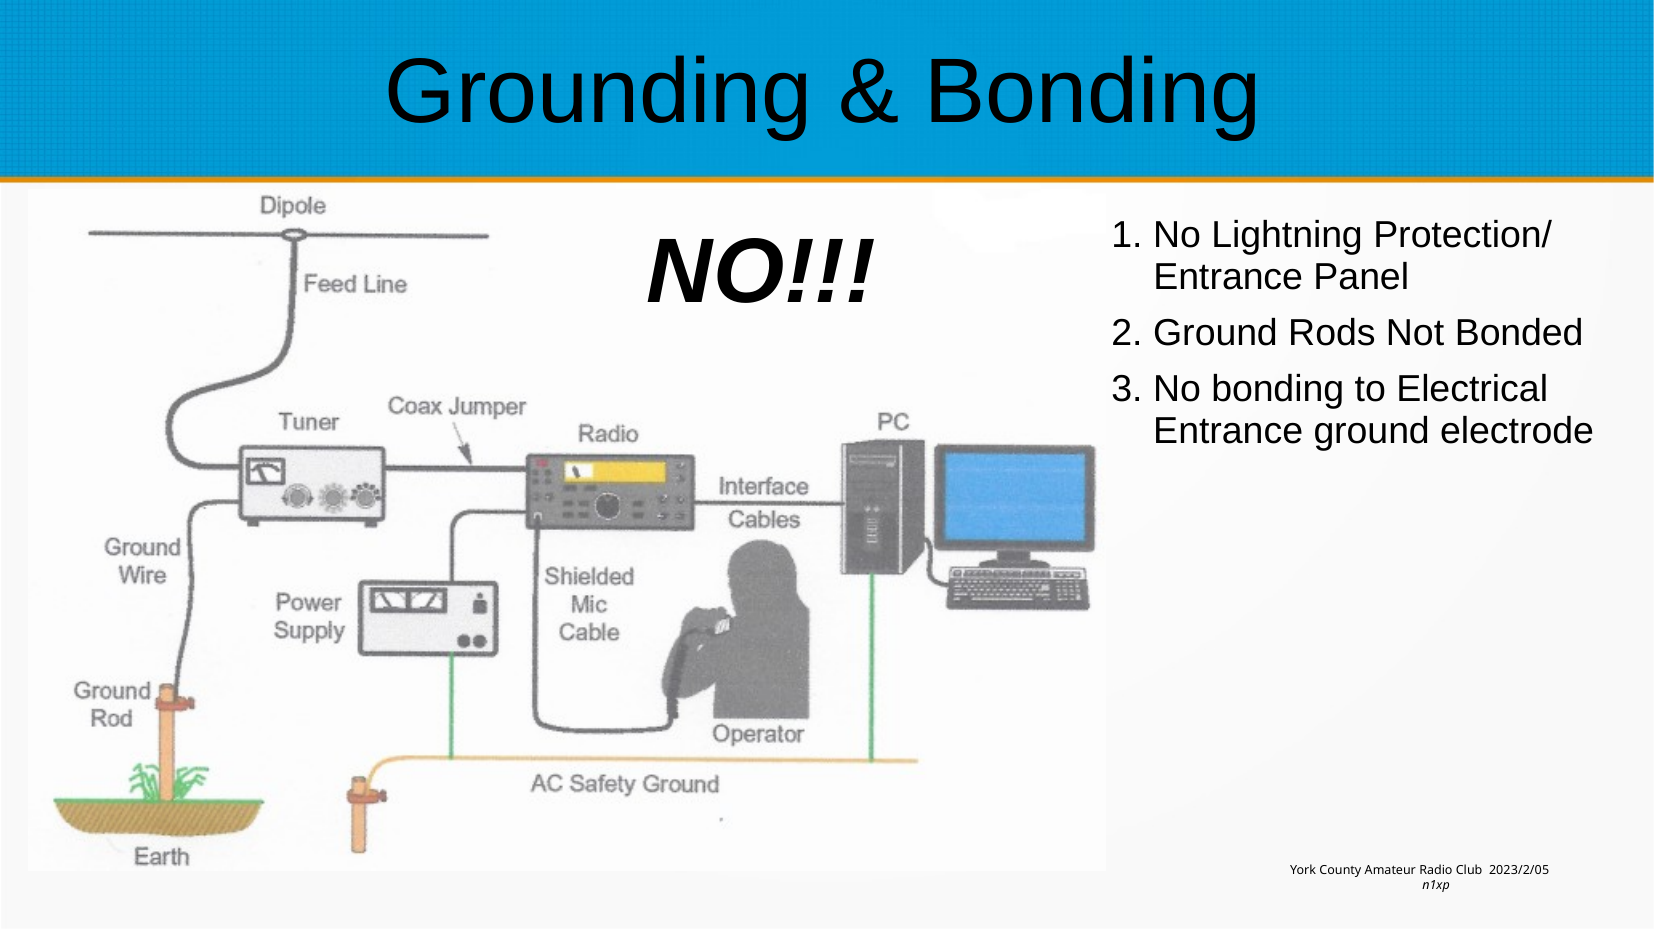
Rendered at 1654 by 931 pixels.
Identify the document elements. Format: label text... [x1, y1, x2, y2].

picture [0, 175, 1654, 931]
text_box 1. No Lightning Protection/ Entrance Panel 2. Ground Rods Not Bonded 3. No bonding to Electrical Entrance ground electrode [1096, 205, 1633, 459]
text_box NO!!! [632, 211, 910, 329]
text_box York County Amateur Radio Club 2023/2/05 n1xp [1284, 856, 1588, 897]
text_box Grounding & Bonding [201, 31, 1446, 150]
